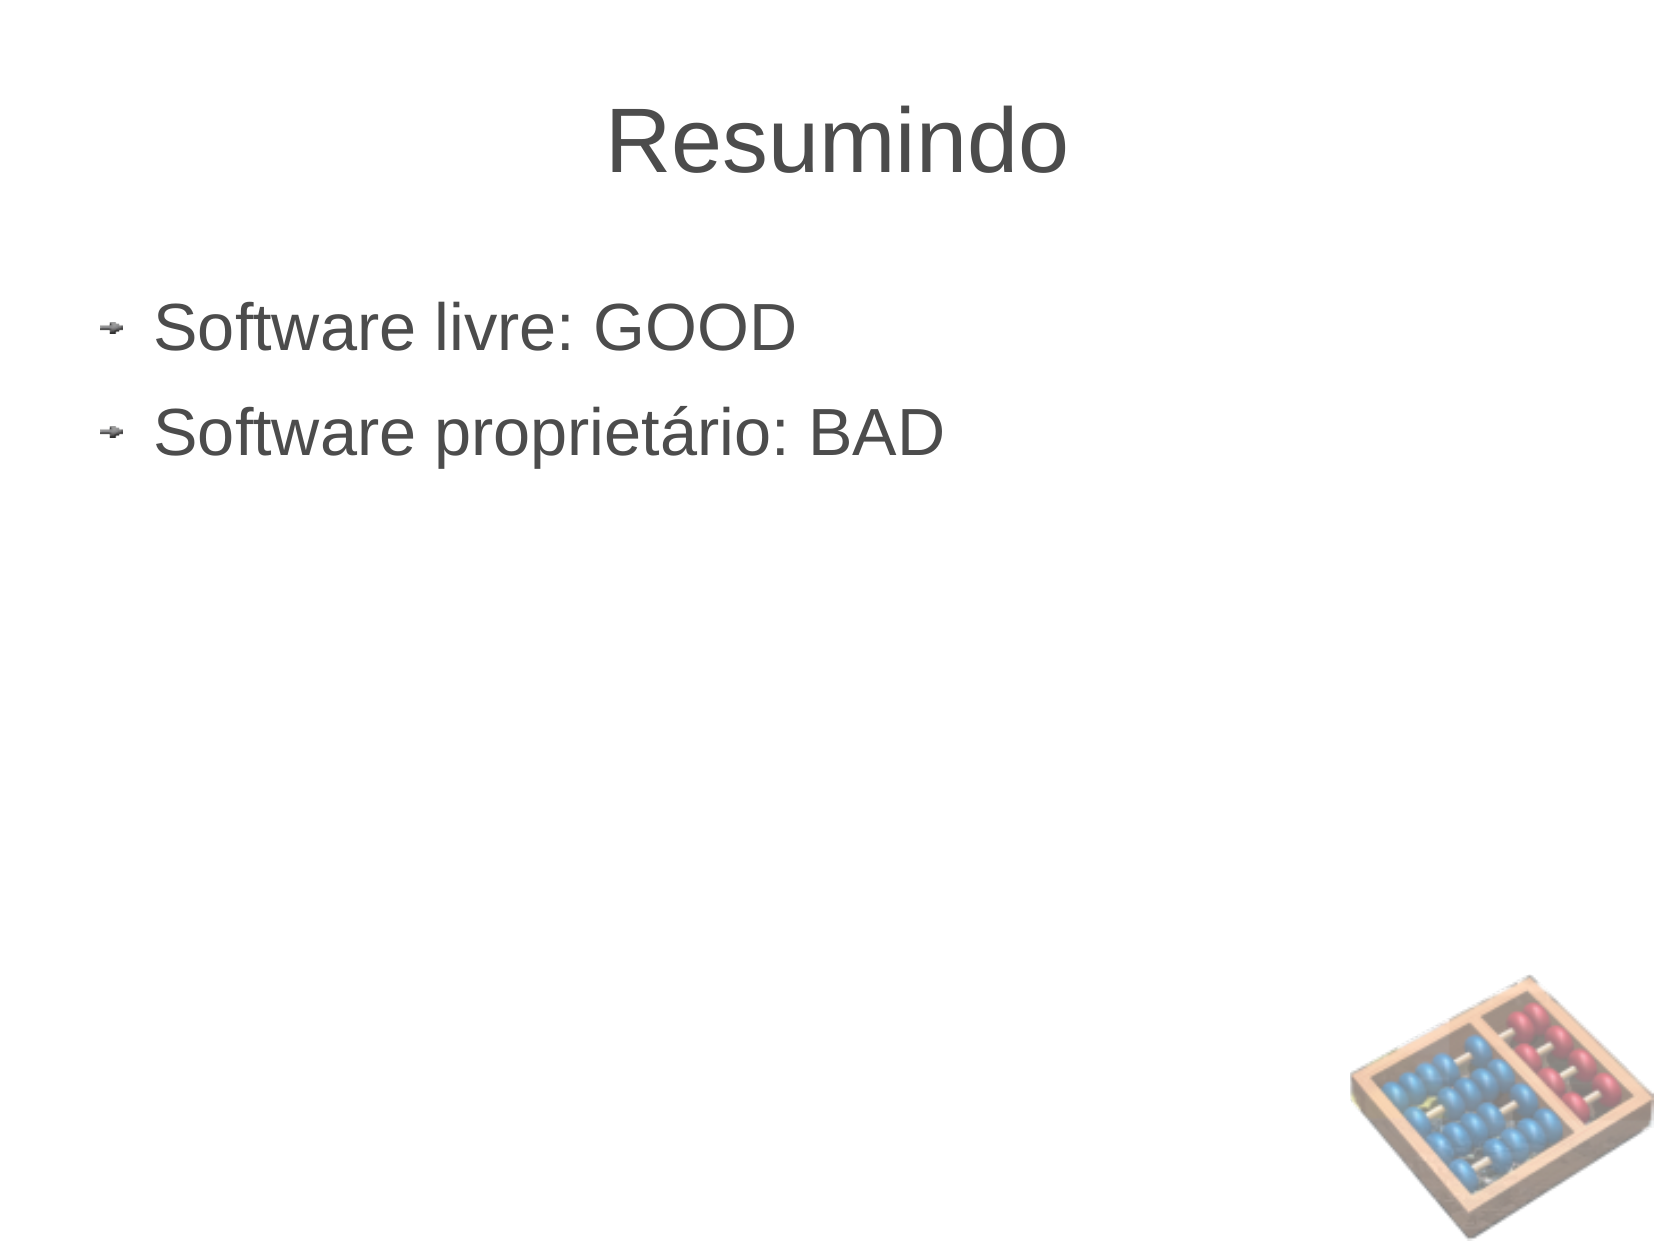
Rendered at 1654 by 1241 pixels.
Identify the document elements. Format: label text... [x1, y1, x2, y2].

title Resumindo [75, 37, 1601, 245]
list Software livre: GOOD Software proprietário: BAD [82, 290, 1571, 1109]
